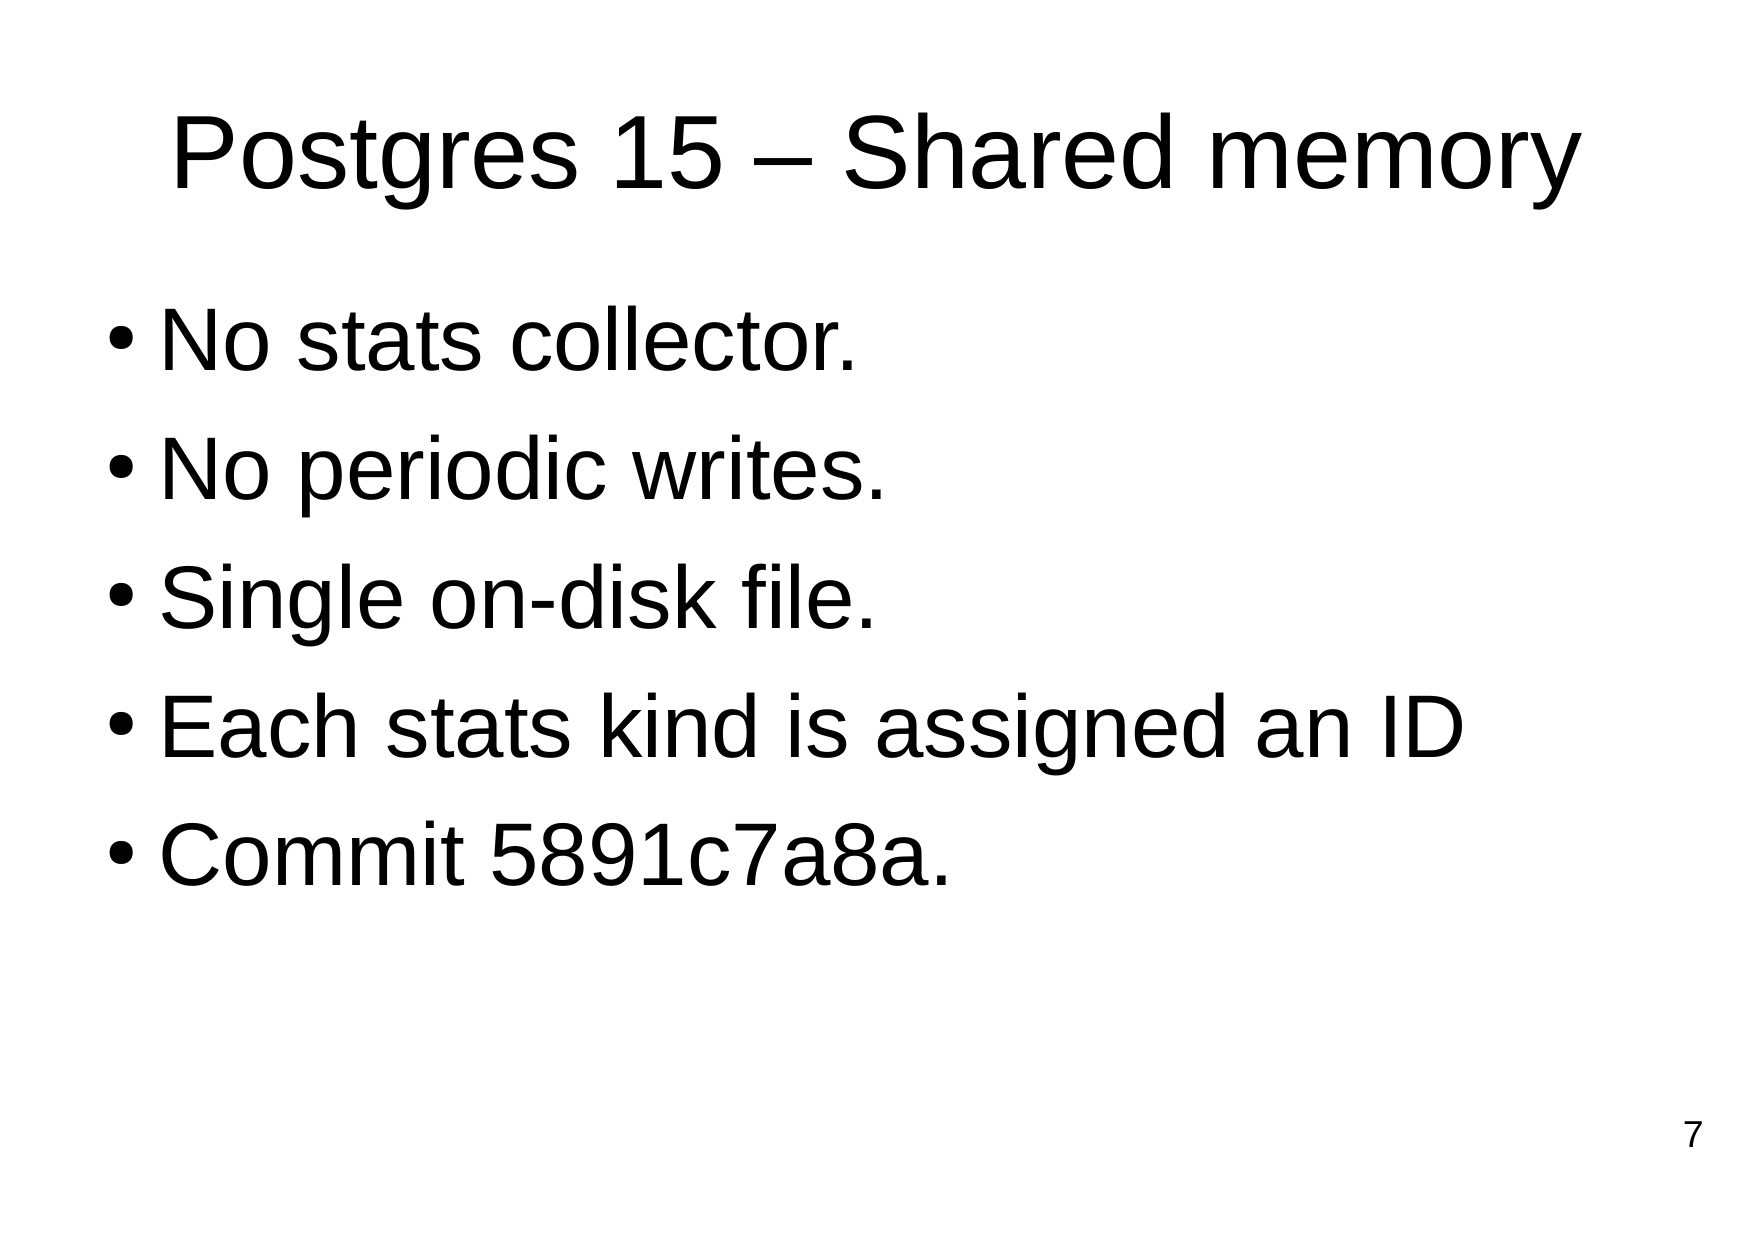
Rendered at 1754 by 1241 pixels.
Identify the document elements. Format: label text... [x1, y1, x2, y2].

text_box <number> [1447, 1106, 1719, 1201]
list No stats collector. No periodic writes. Single on-disk file. Each stats kind is assigned an ID Commit 5891c7a8a. [87, 290, 1667, 1120]
title Postgres 15 – Shared memory [87, 49, 1667, 257]
